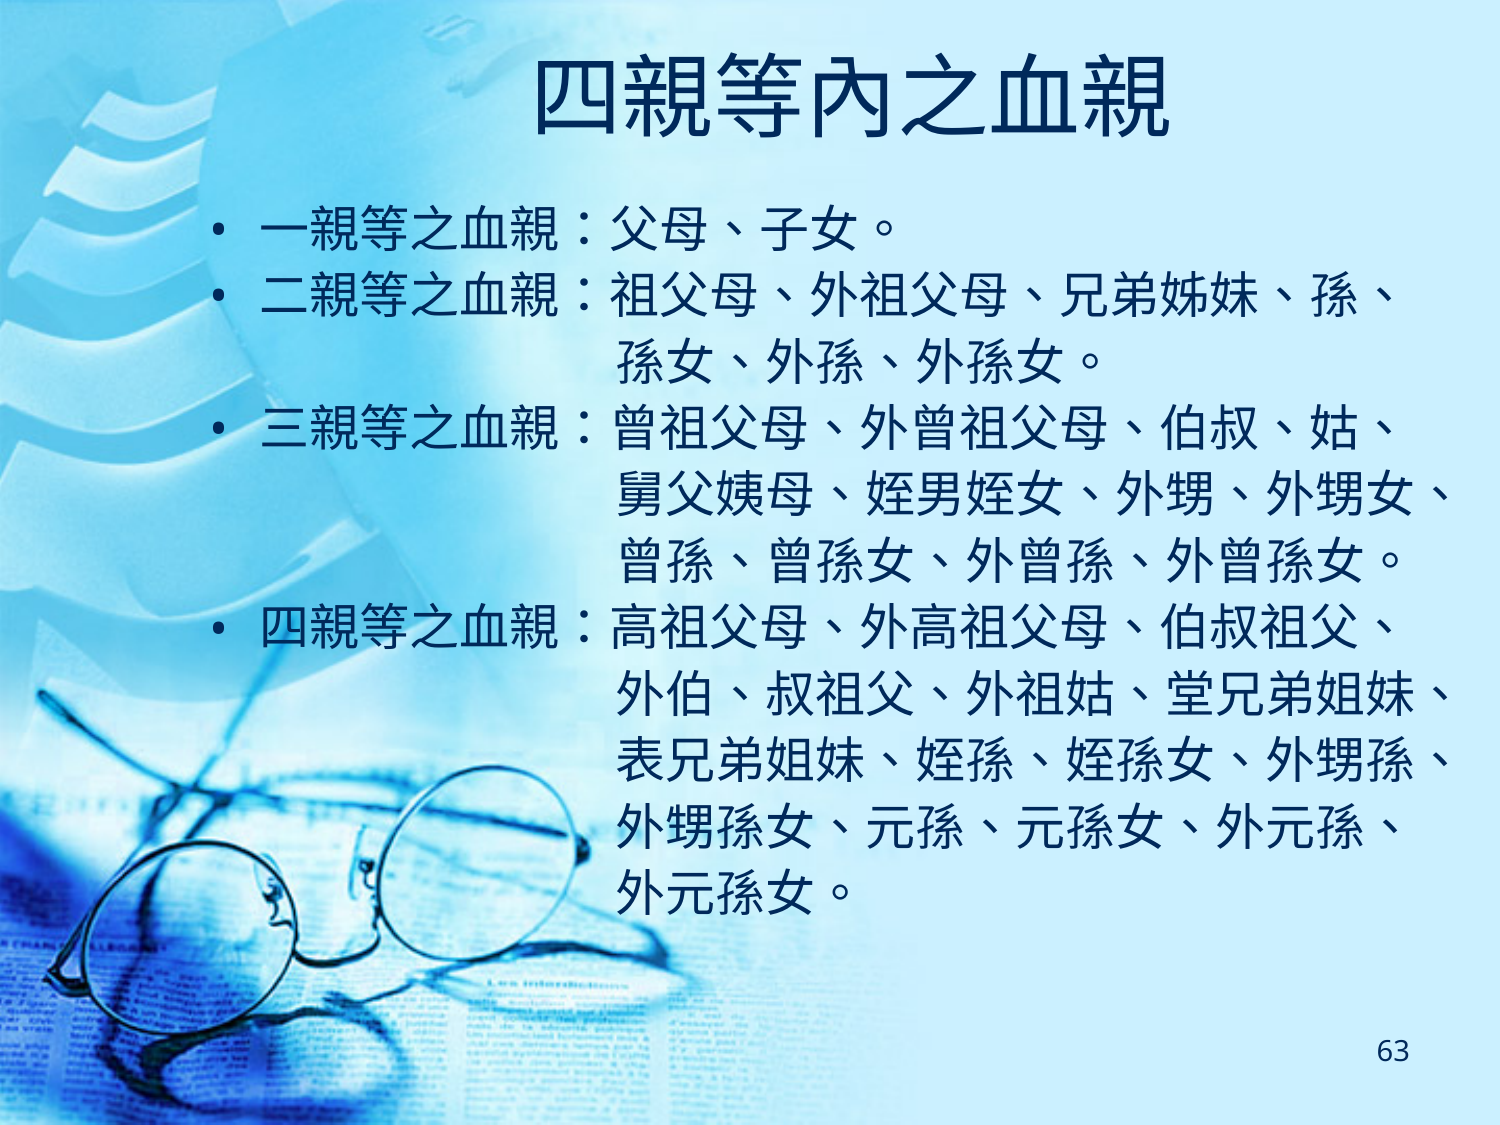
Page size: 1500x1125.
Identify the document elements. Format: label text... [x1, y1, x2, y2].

list 一親等之血親：父母、子女。 二親等之血親：祖父母、外祖父母、兄弟姊妹、孫、 孫女、外孫、外孫女。 三親等之血親：曾祖父母、外曾祖父母、伯叔、姑、 舅父姨母、姪男姪女、外甥、外甥女、 曾孫、曾孫女、外曾孫、外曾孫女。 四親等之血親：高祖父母、外高祖父母、伯叔祖父、 外伯、叔祖父、外祖姑、堂兄弟姐妹、 表兄弟姐妹、姪孫、姪孫女、外甥孫、 外甥孫女、元孫、元孫女、外元孫、 外元孫女。 [188, 196, 1500, 939]
title 四親等內之血親 [442, 0, 1260, 188]
picture [0, 0, 1500, 1125]
